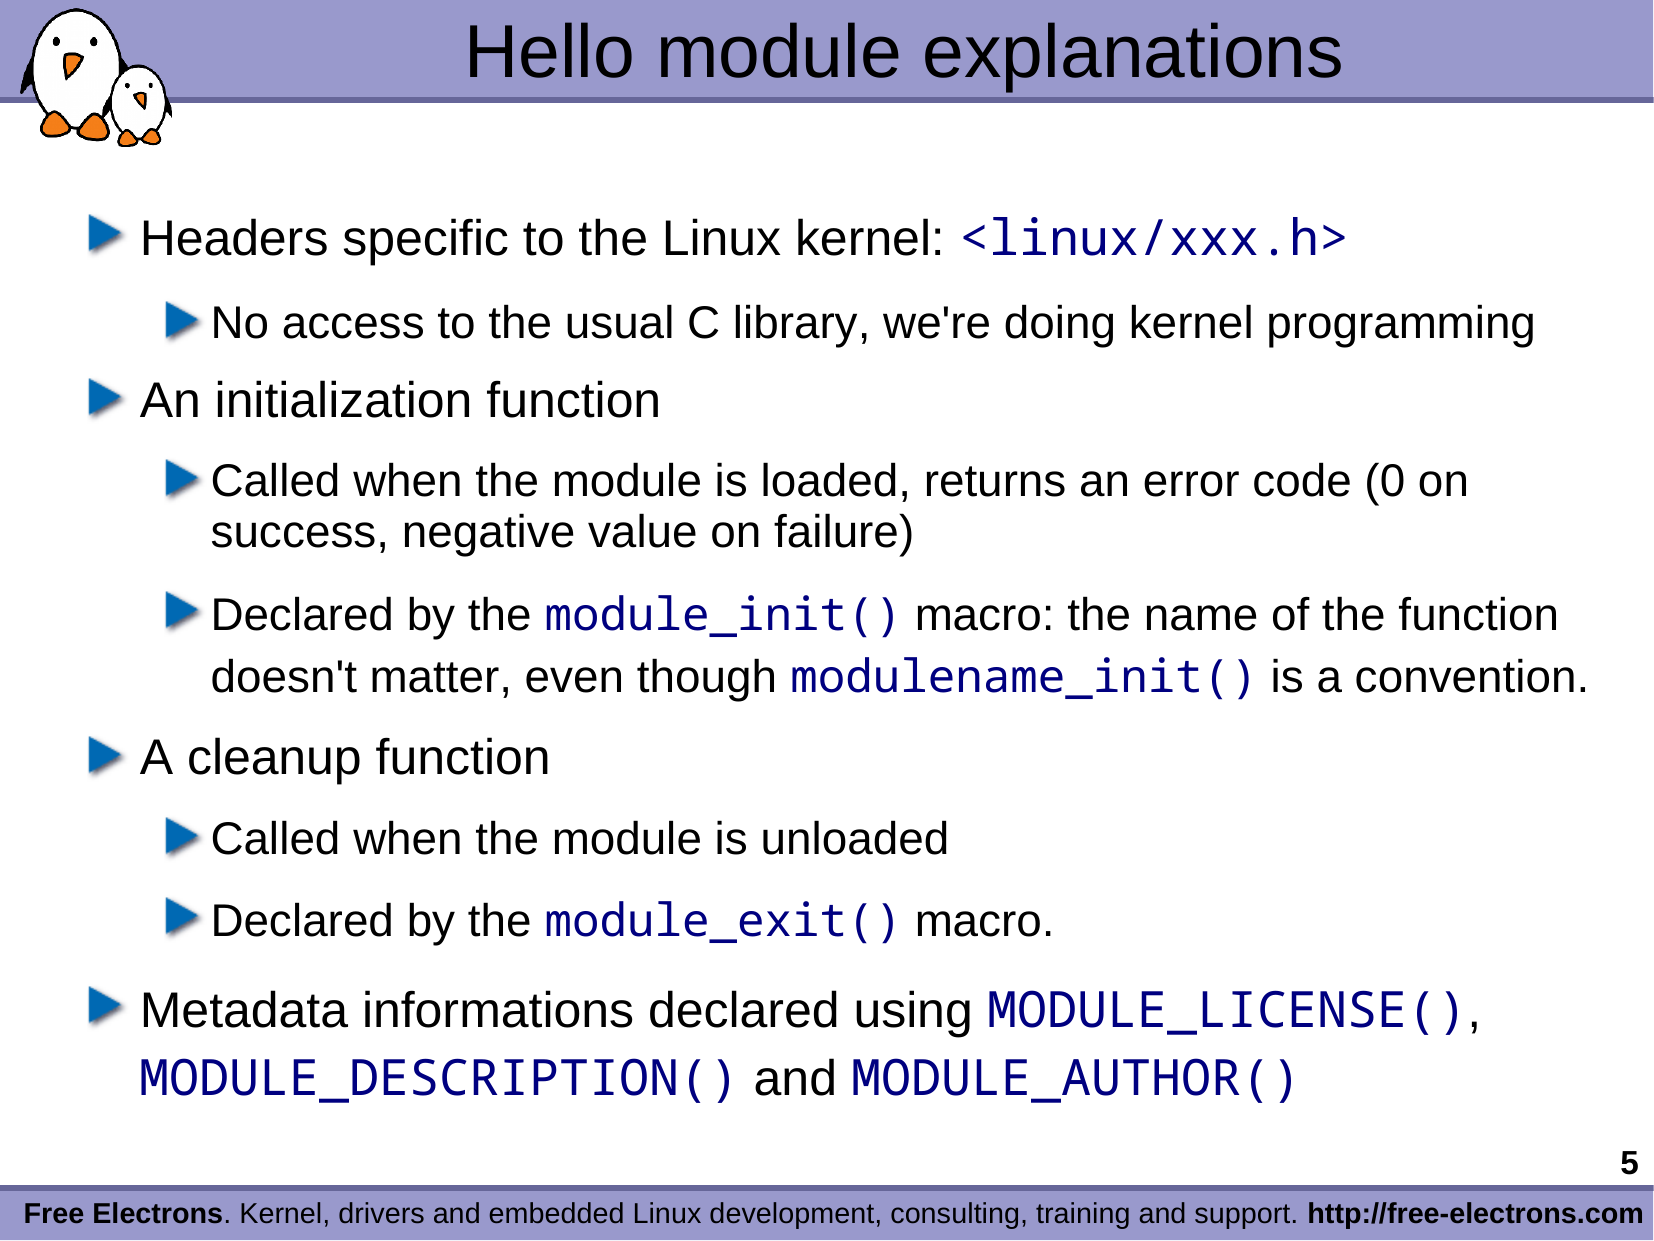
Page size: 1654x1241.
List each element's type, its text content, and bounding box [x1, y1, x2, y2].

list Headers specific to the Linux kernel: <linux/xxx.h> No access to the usual C library, we're doing kernel programming An initialization function Called when the module is loaded, returns an error code (0 on success, negative value on failure) Declared by the module_init() macro: the name of the function doesn't matter, even though modulename_init() is a convention. A cleanup function Called when the module is unloaded Declared by the module_exit() macro. Metadata informations declared using MODULE_LICENSE(), MODULE_DESCRIPTION() and MODULE_AUTHOR() [68, 201, 1592, 1118]
picture [20, 8, 172, 147]
title Hello module explanations [178, 4, 1631, 98]
